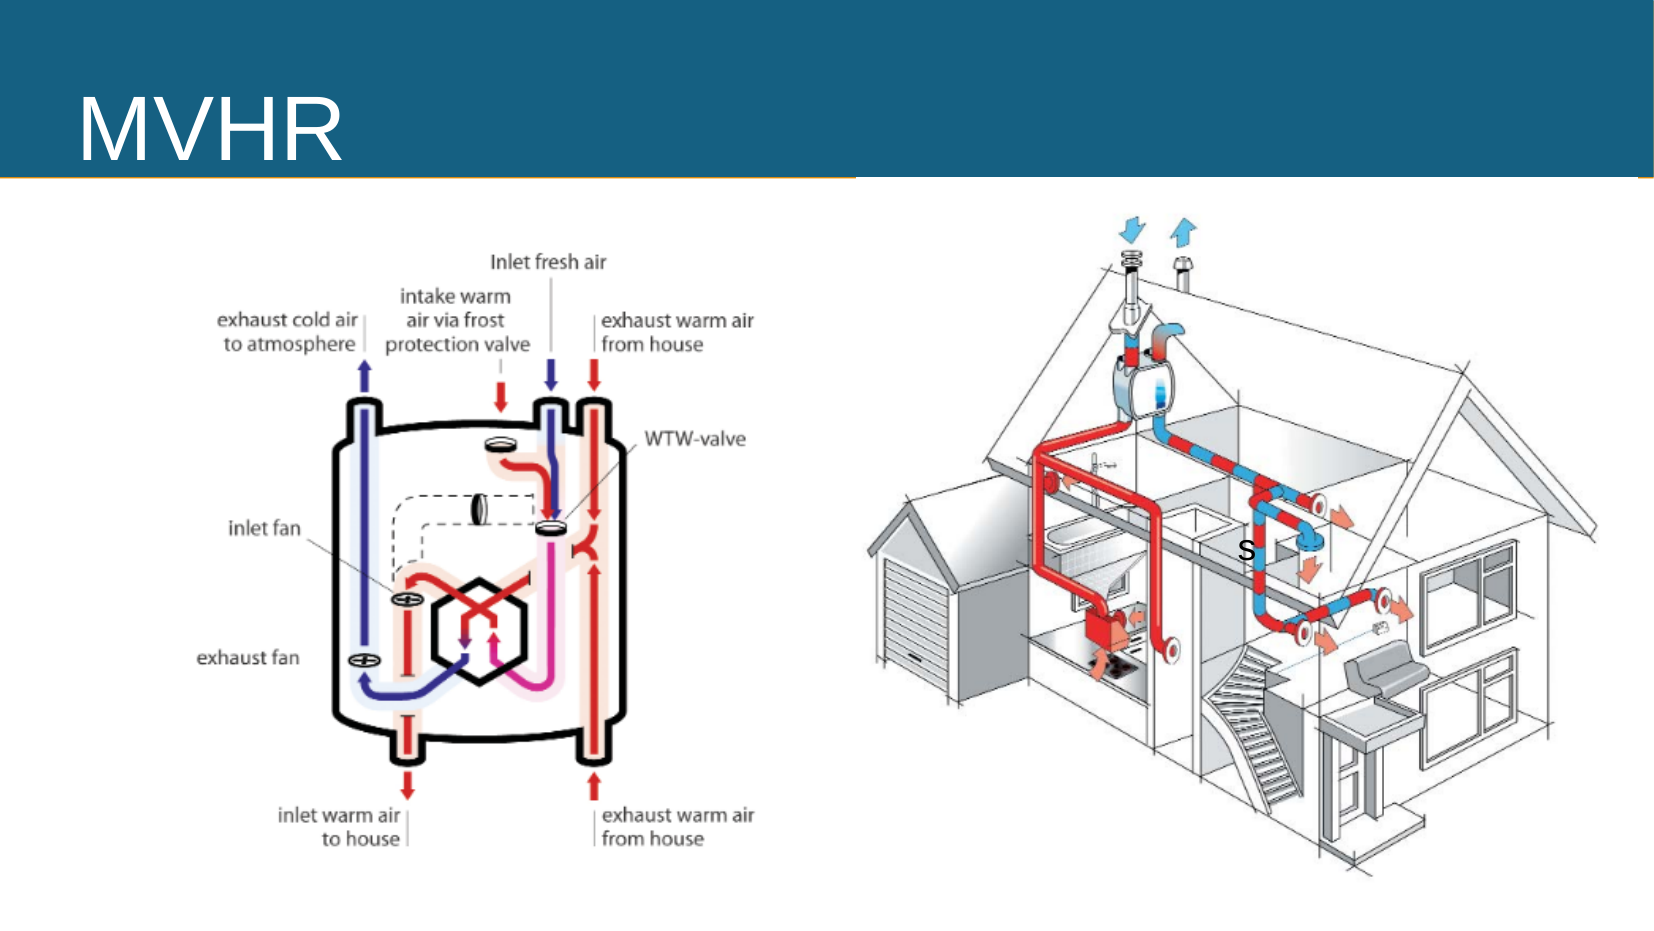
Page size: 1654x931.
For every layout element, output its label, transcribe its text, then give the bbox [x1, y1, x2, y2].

picture [194, 236, 798, 875]
picture [856, 177, 1638, 918]
title MVHR [76, 51, 1565, 207]
